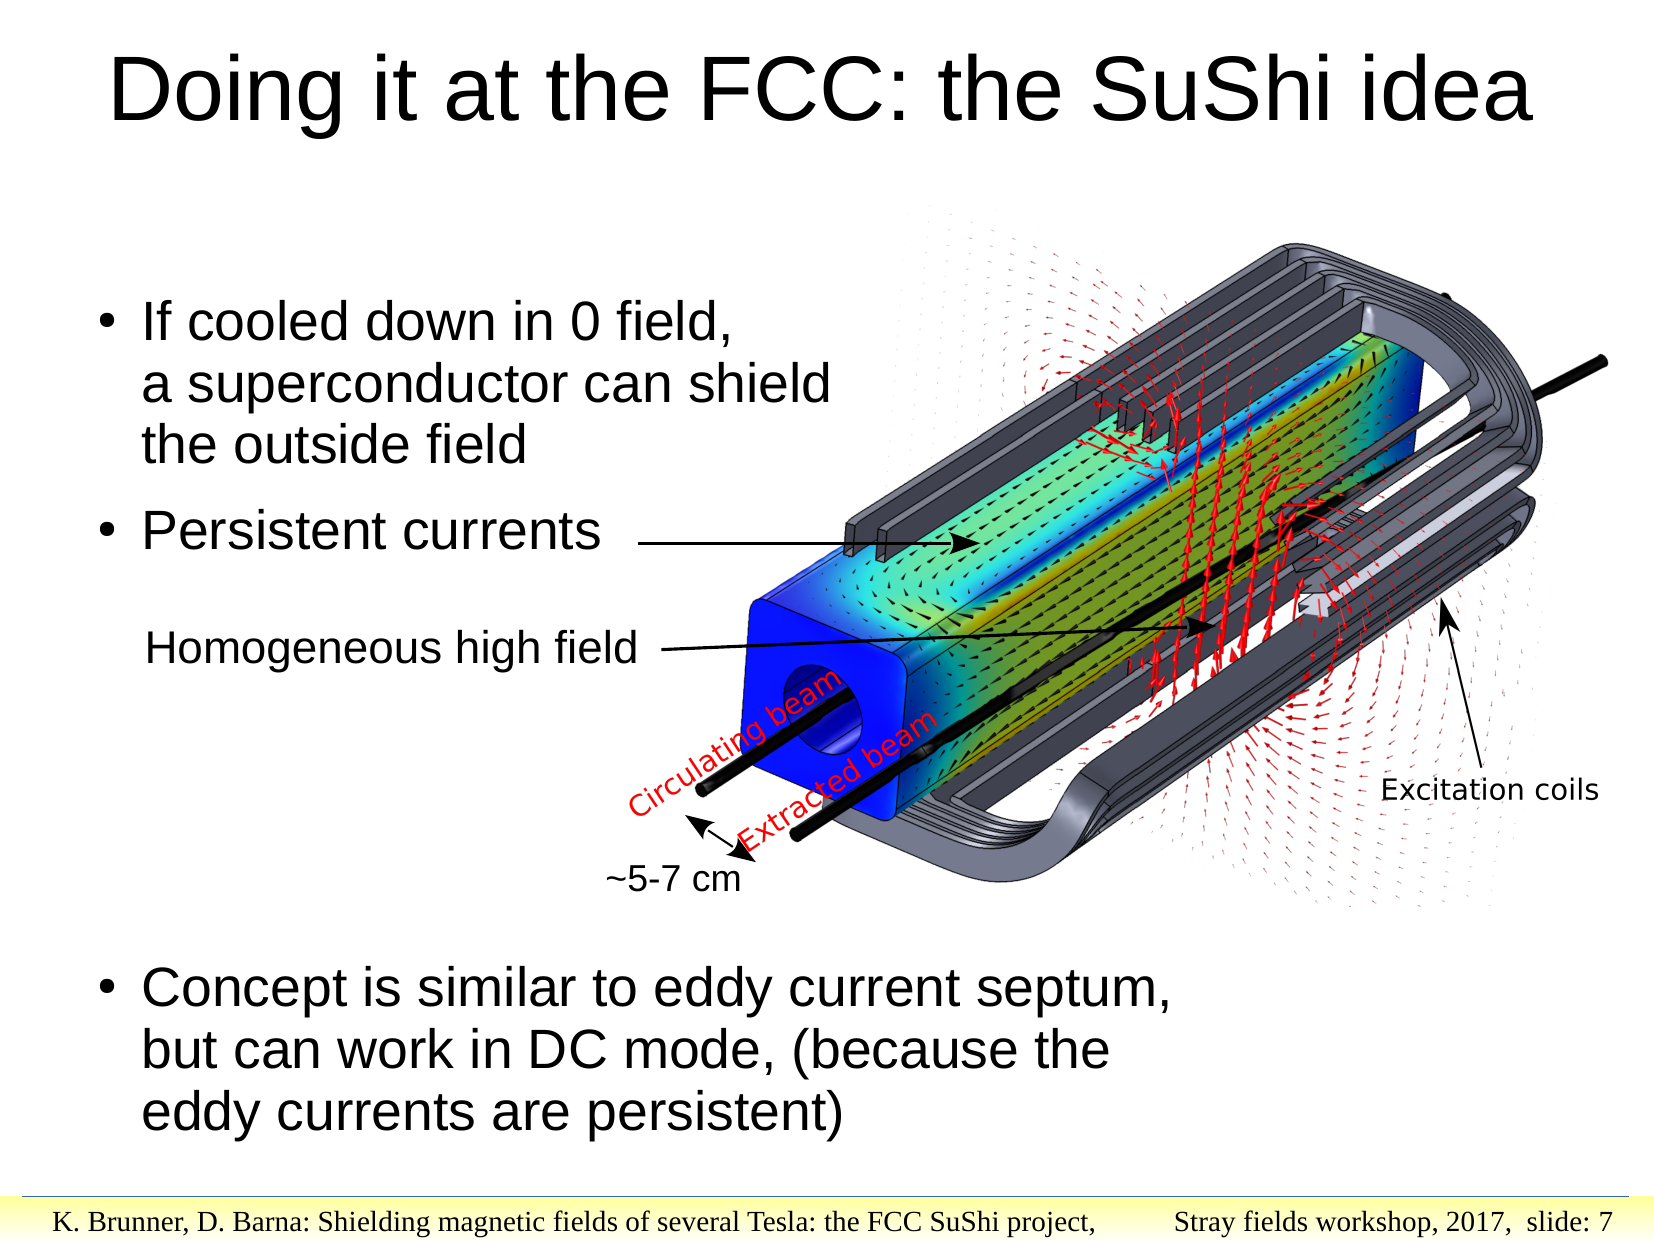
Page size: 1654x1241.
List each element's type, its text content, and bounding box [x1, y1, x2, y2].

text_box ~5-7 cm [590, 849, 804, 907]
picture [625, 200, 1647, 907]
text_box Homogeneous high field [129, 614, 662, 731]
list If cooled down in 0 field, a superconductor can shield the outside field Persistent currents Concept is similar to eddy current septum, but can work in DC mode, (because the eddy currents are persistent) [82, 290, 1571, 1146]
title Doing it at the FCC: the SuShi idea [77, 31, 1566, 148]
